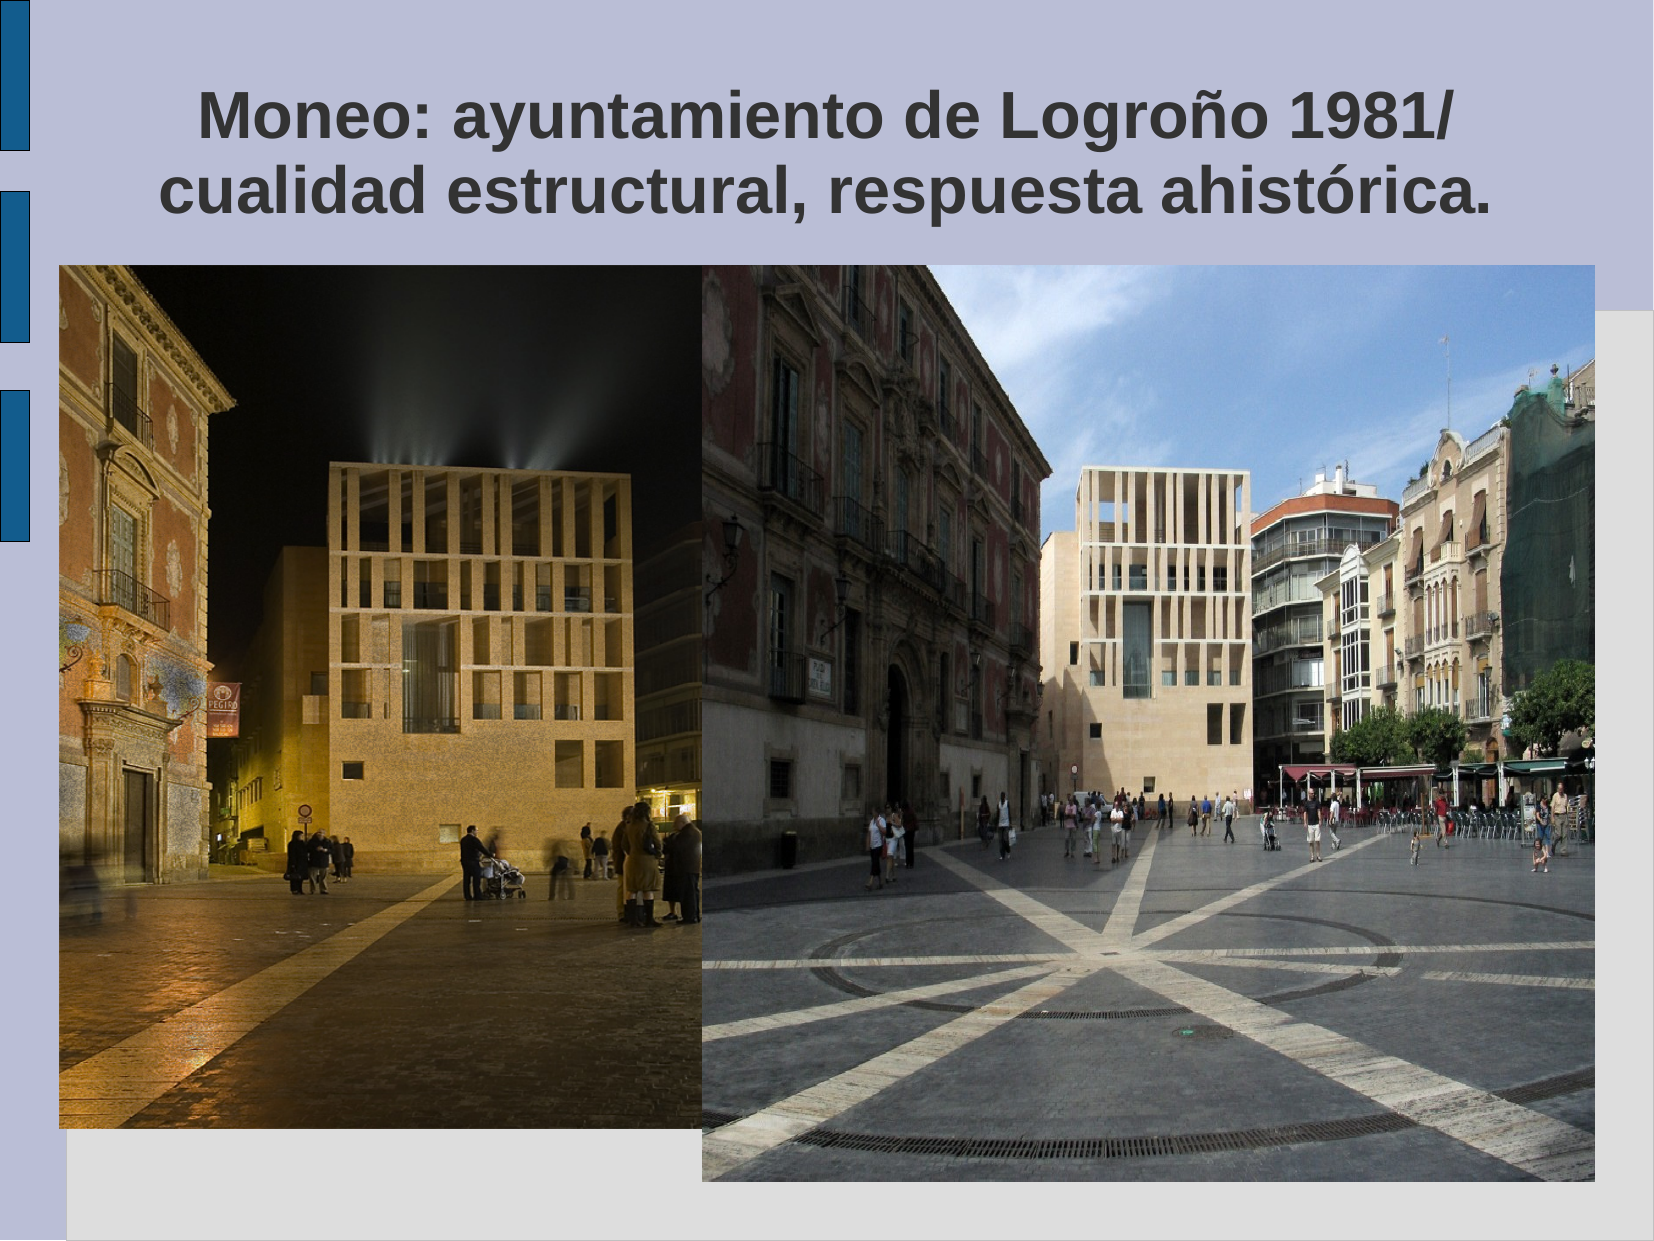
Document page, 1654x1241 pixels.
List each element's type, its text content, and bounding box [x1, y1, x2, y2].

picture [59, 265, 1595, 1182]
title Moneo: ayuntamiento de Logroño 1981/ cualidad estructural, respuesta ahistórica. [82, 49, 1571, 257]
